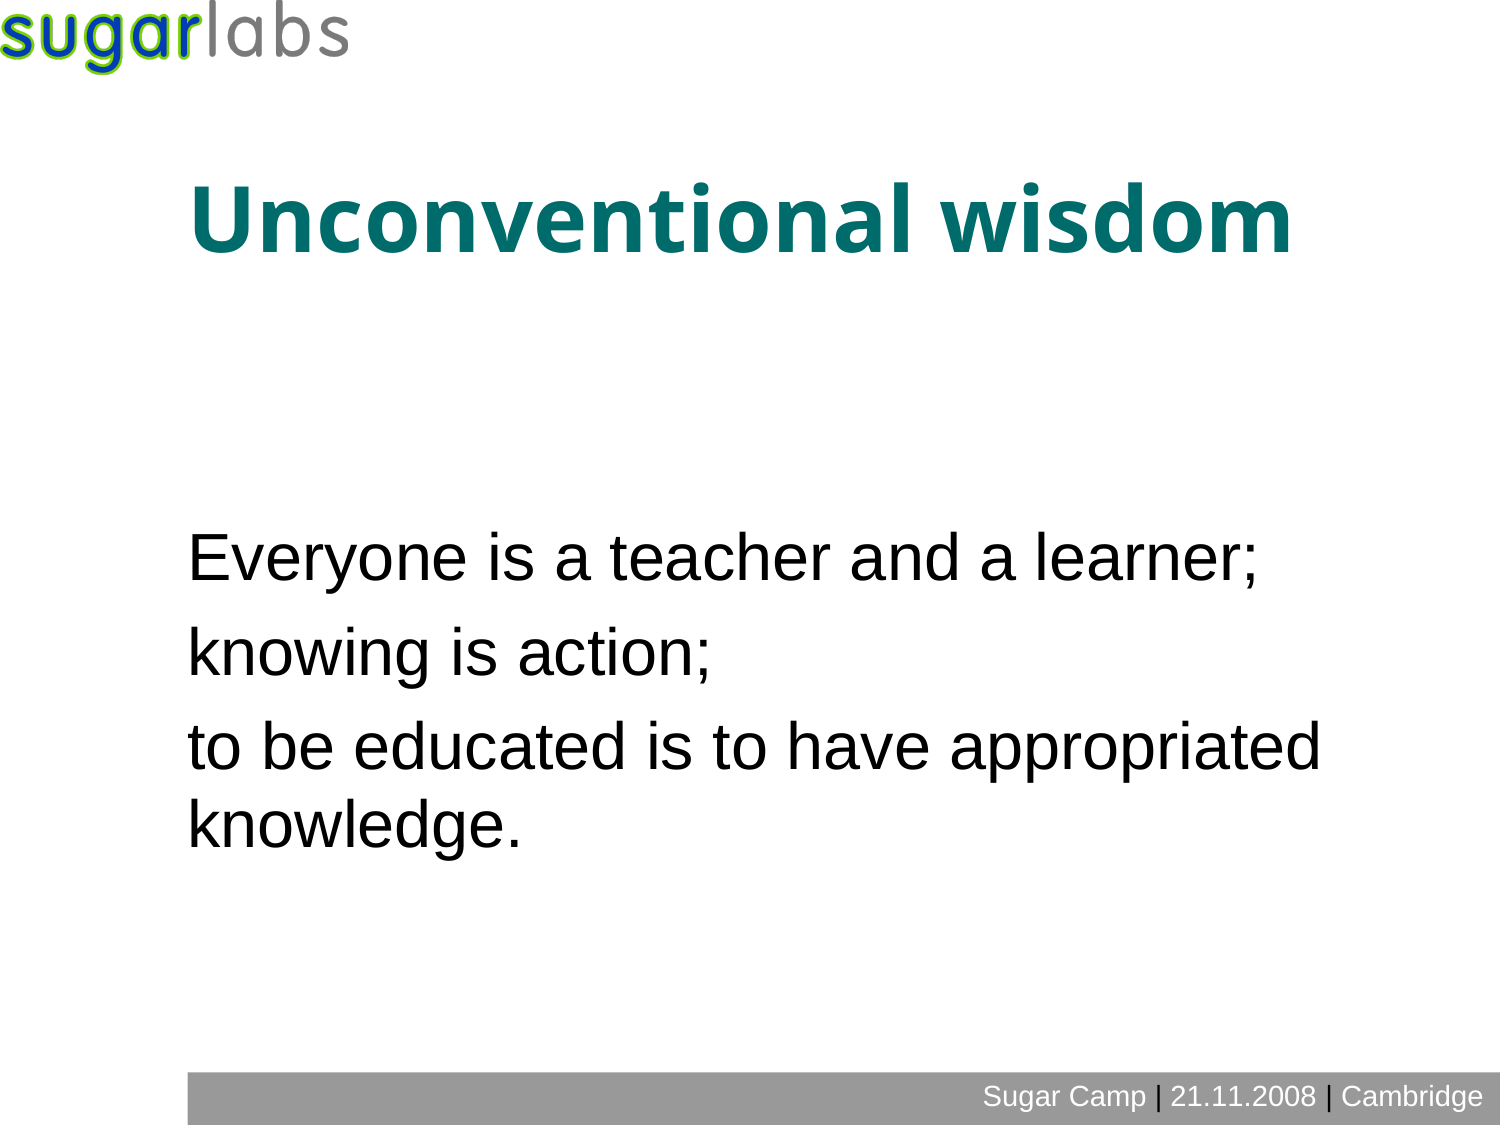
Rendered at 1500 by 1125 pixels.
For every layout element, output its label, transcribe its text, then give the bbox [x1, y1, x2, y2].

picture [0, 0, 348, 75]
title Unconventional wisdom [187, 75, 1500, 338]
subtitle Everyone is a teacher and a learner; knowing is action; to be educated is to have appropriated knowledge. [187, 337, 1425, 1042]
